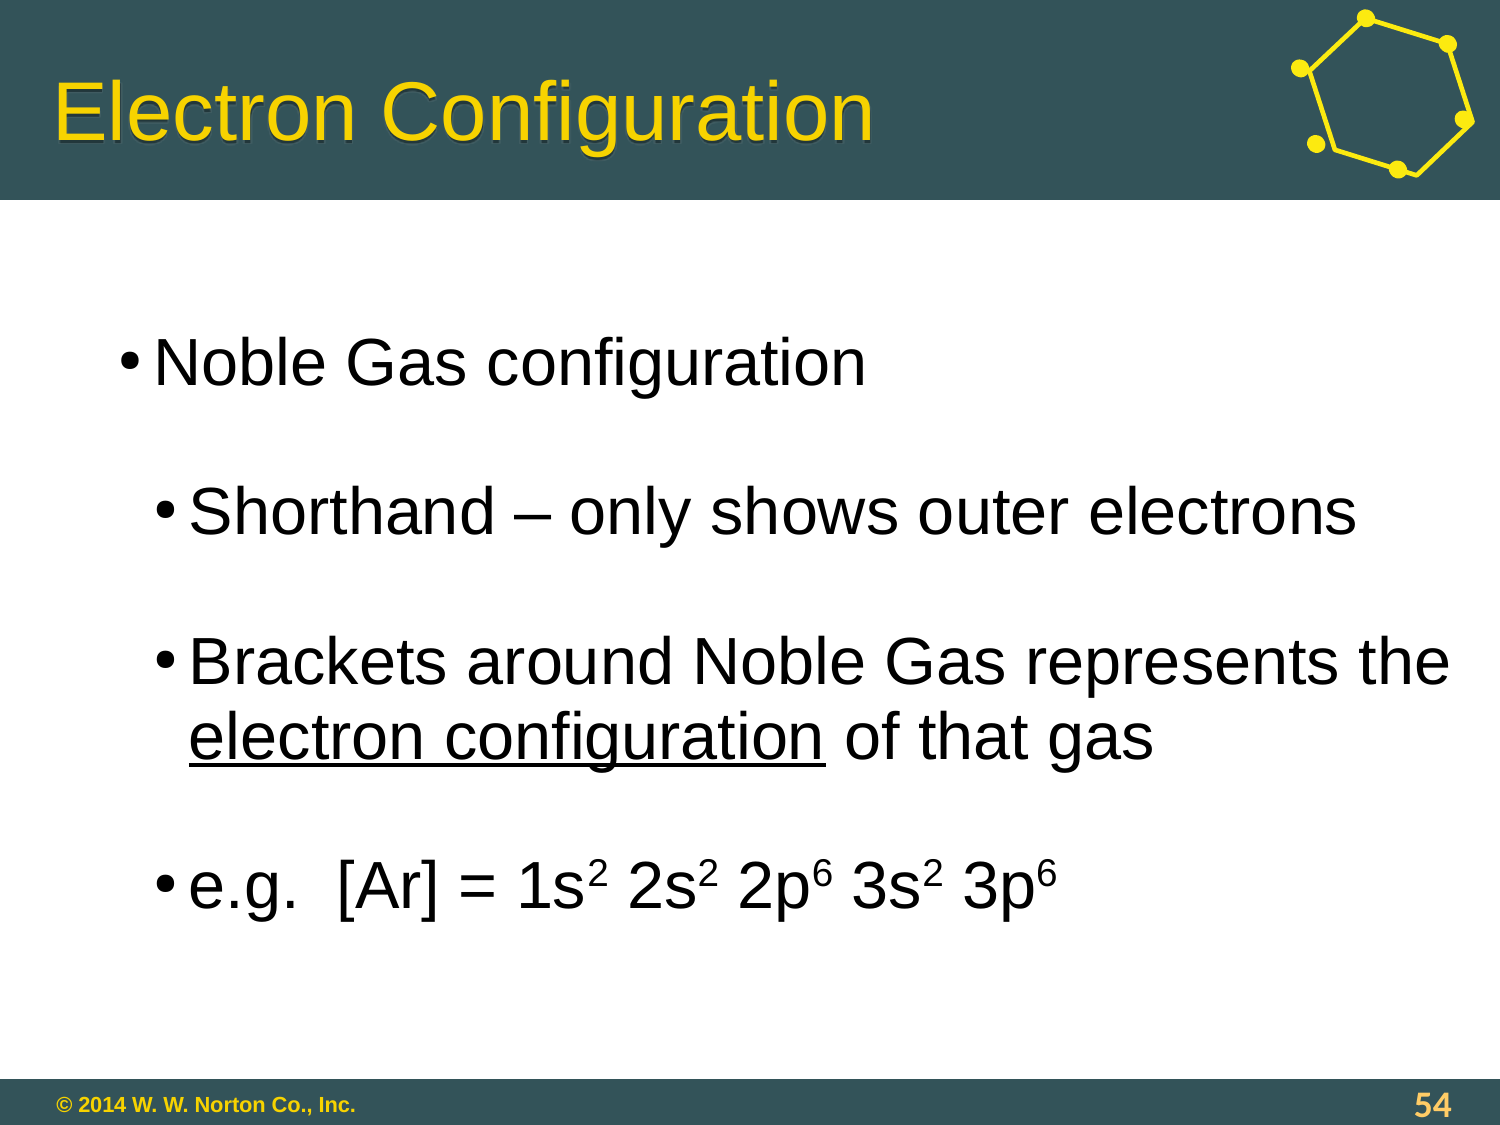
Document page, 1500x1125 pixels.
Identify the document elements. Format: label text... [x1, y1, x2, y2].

title Electron Configuration [37, 19, 1118, 195]
text_box Noble Gas configuration Shorthand – only shows outer electrons Brackets around Noble Gas represents the electron configuration of that gas e.g. [Ar] = 1s2 2s2 2p6 3s2 3p6 [82, 175, 1456, 1073]
slide_number <number> [1390, 1076, 1468, 1125]
